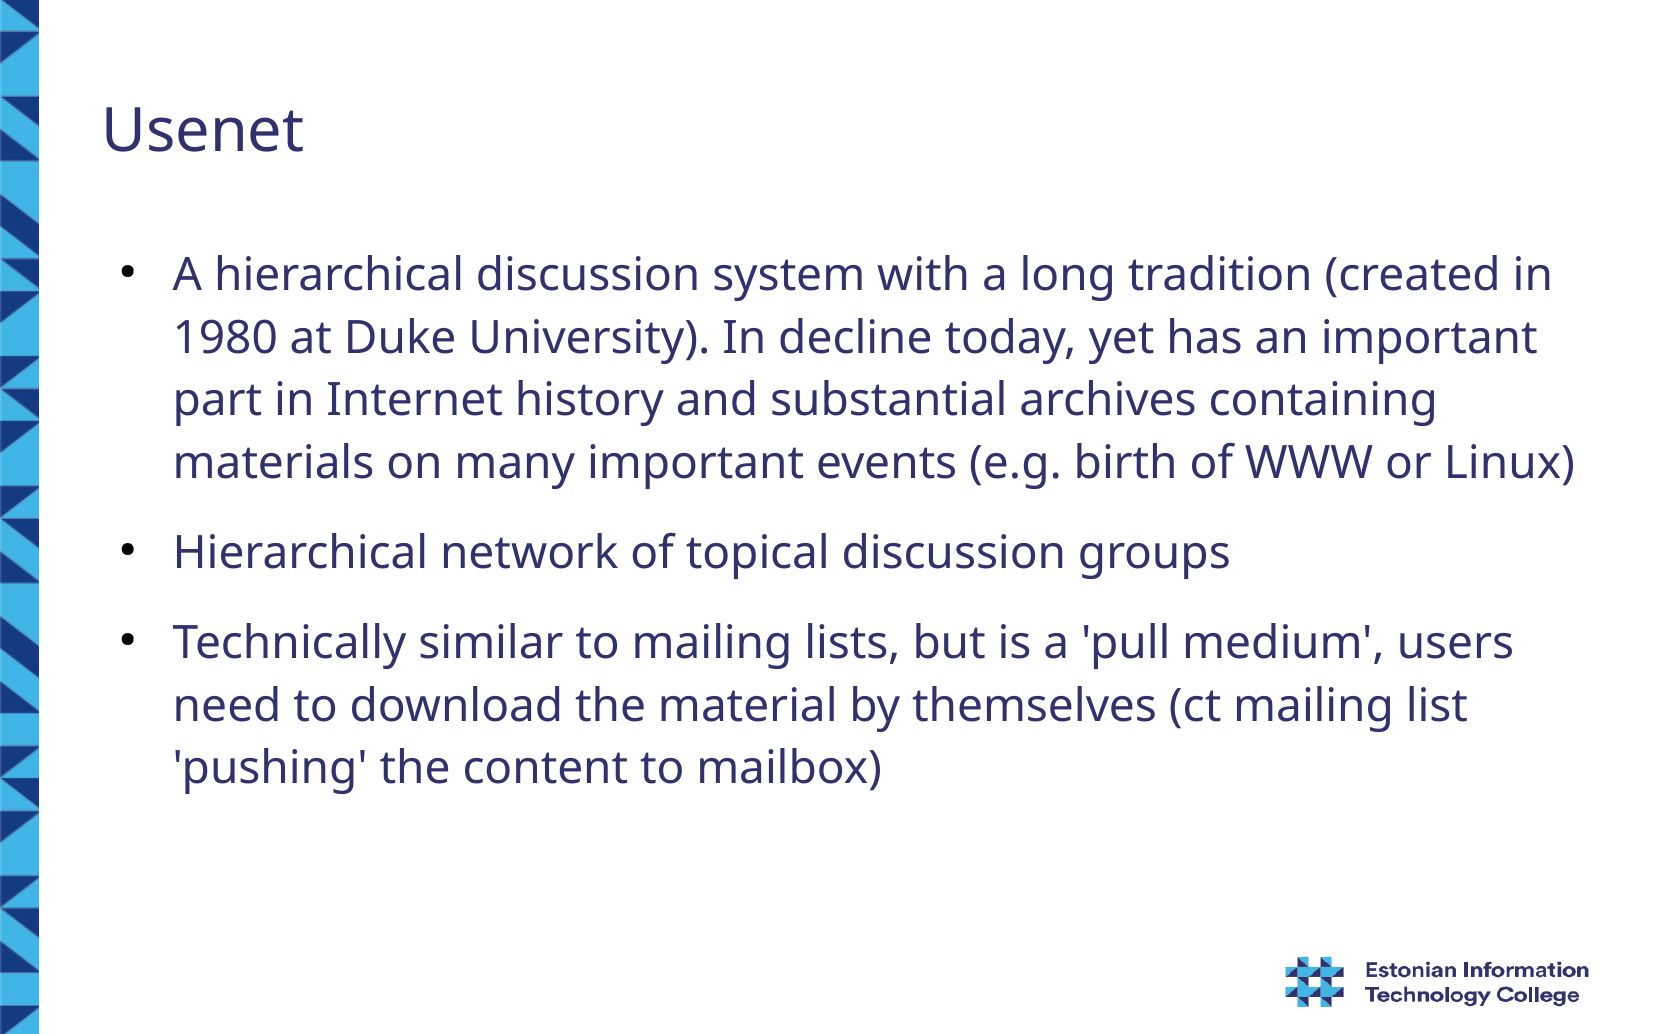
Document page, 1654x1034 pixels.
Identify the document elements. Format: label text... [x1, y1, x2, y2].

list A hierarchical discussion system with a long tradition (created in 1980 at Duke University). In decline today, yet has an important part in Internet history and substantial archives containing materials on many important events (e.g. birth of WWW or Linux) Hierarchical network of topical discussion groups Technically similar to mailing lists, but is a 'pull medium', users need to download the material by themselves (ct mailing list 'pushing' the content to mailbox) [101, 241, 1591, 924]
title Usenet [101, 41, 1224, 214]
